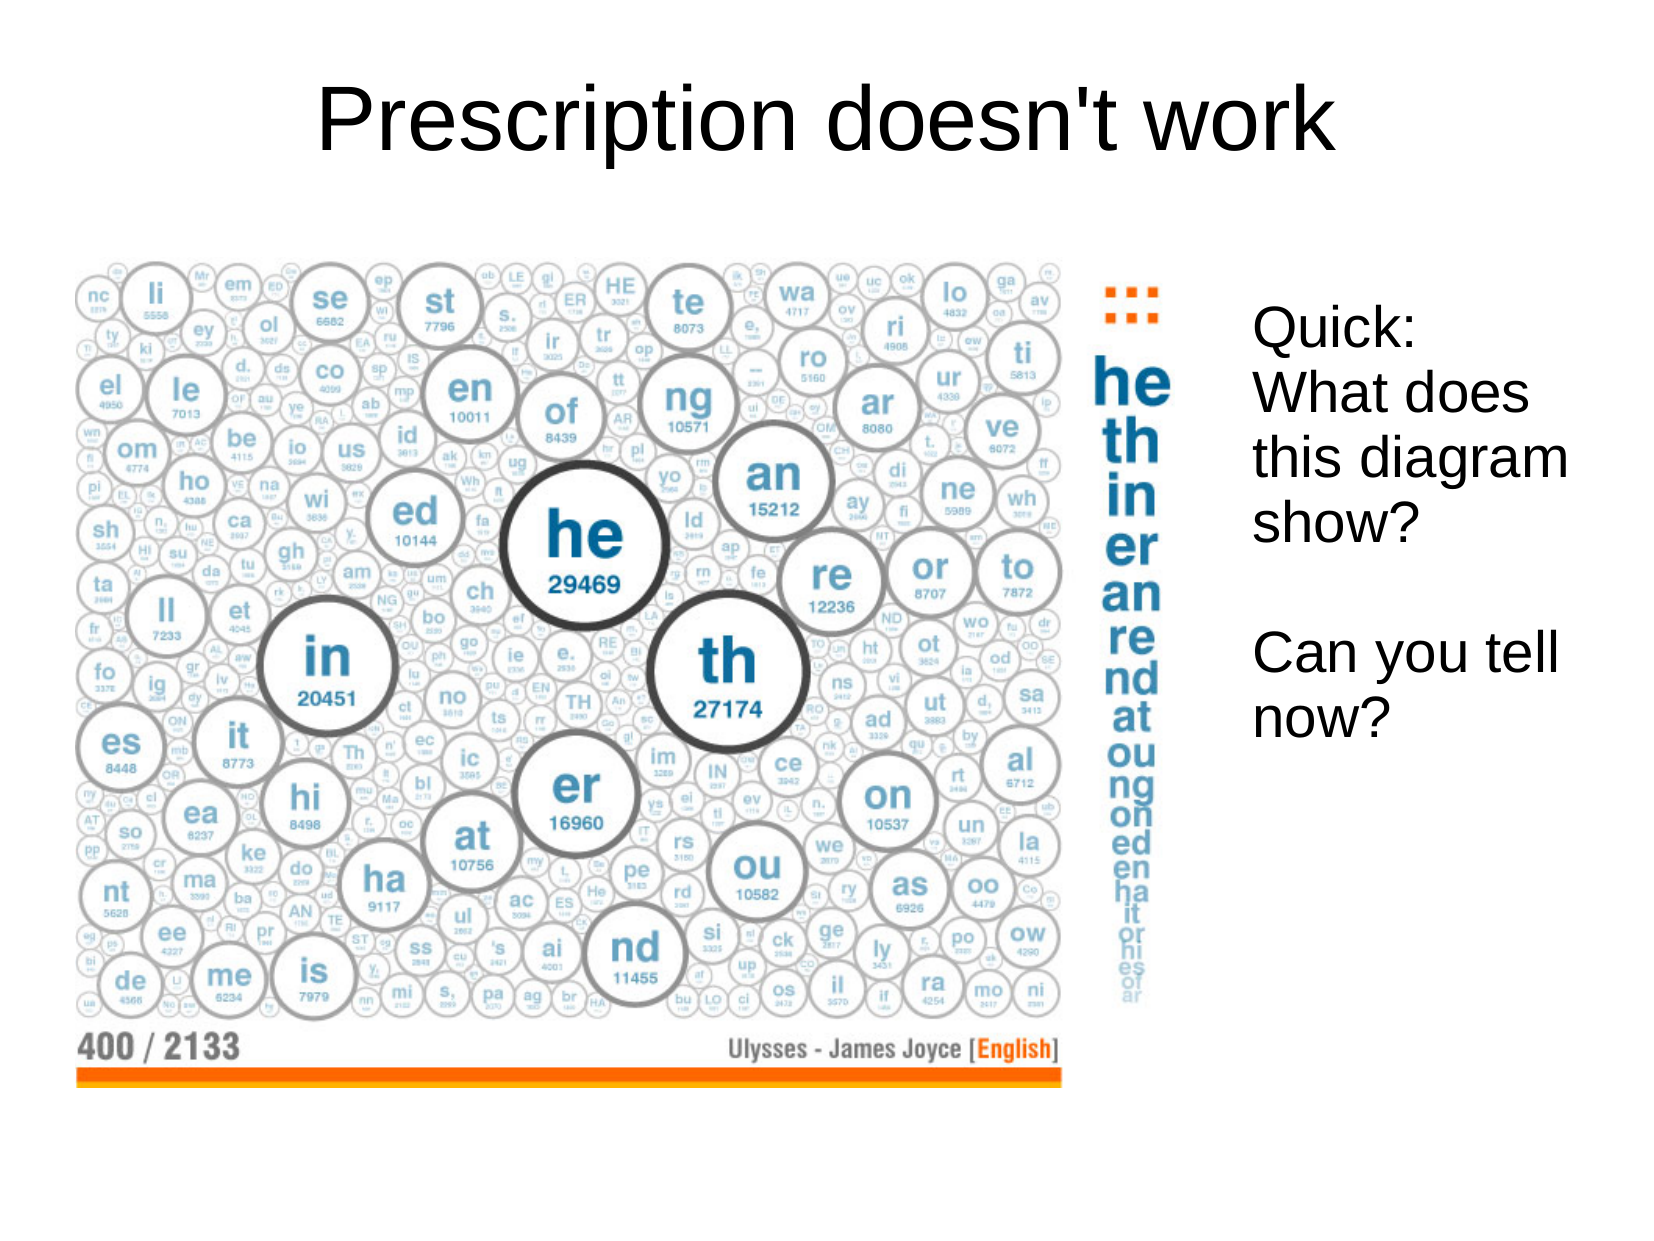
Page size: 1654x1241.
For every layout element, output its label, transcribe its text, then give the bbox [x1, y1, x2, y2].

picture [75, 257, 1175, 1088]
title Prescription doesn't work [82, 49, 1571, 188]
text_box Quick: What does this diagram show? Can you tell now? [1237, 287, 1606, 938]
